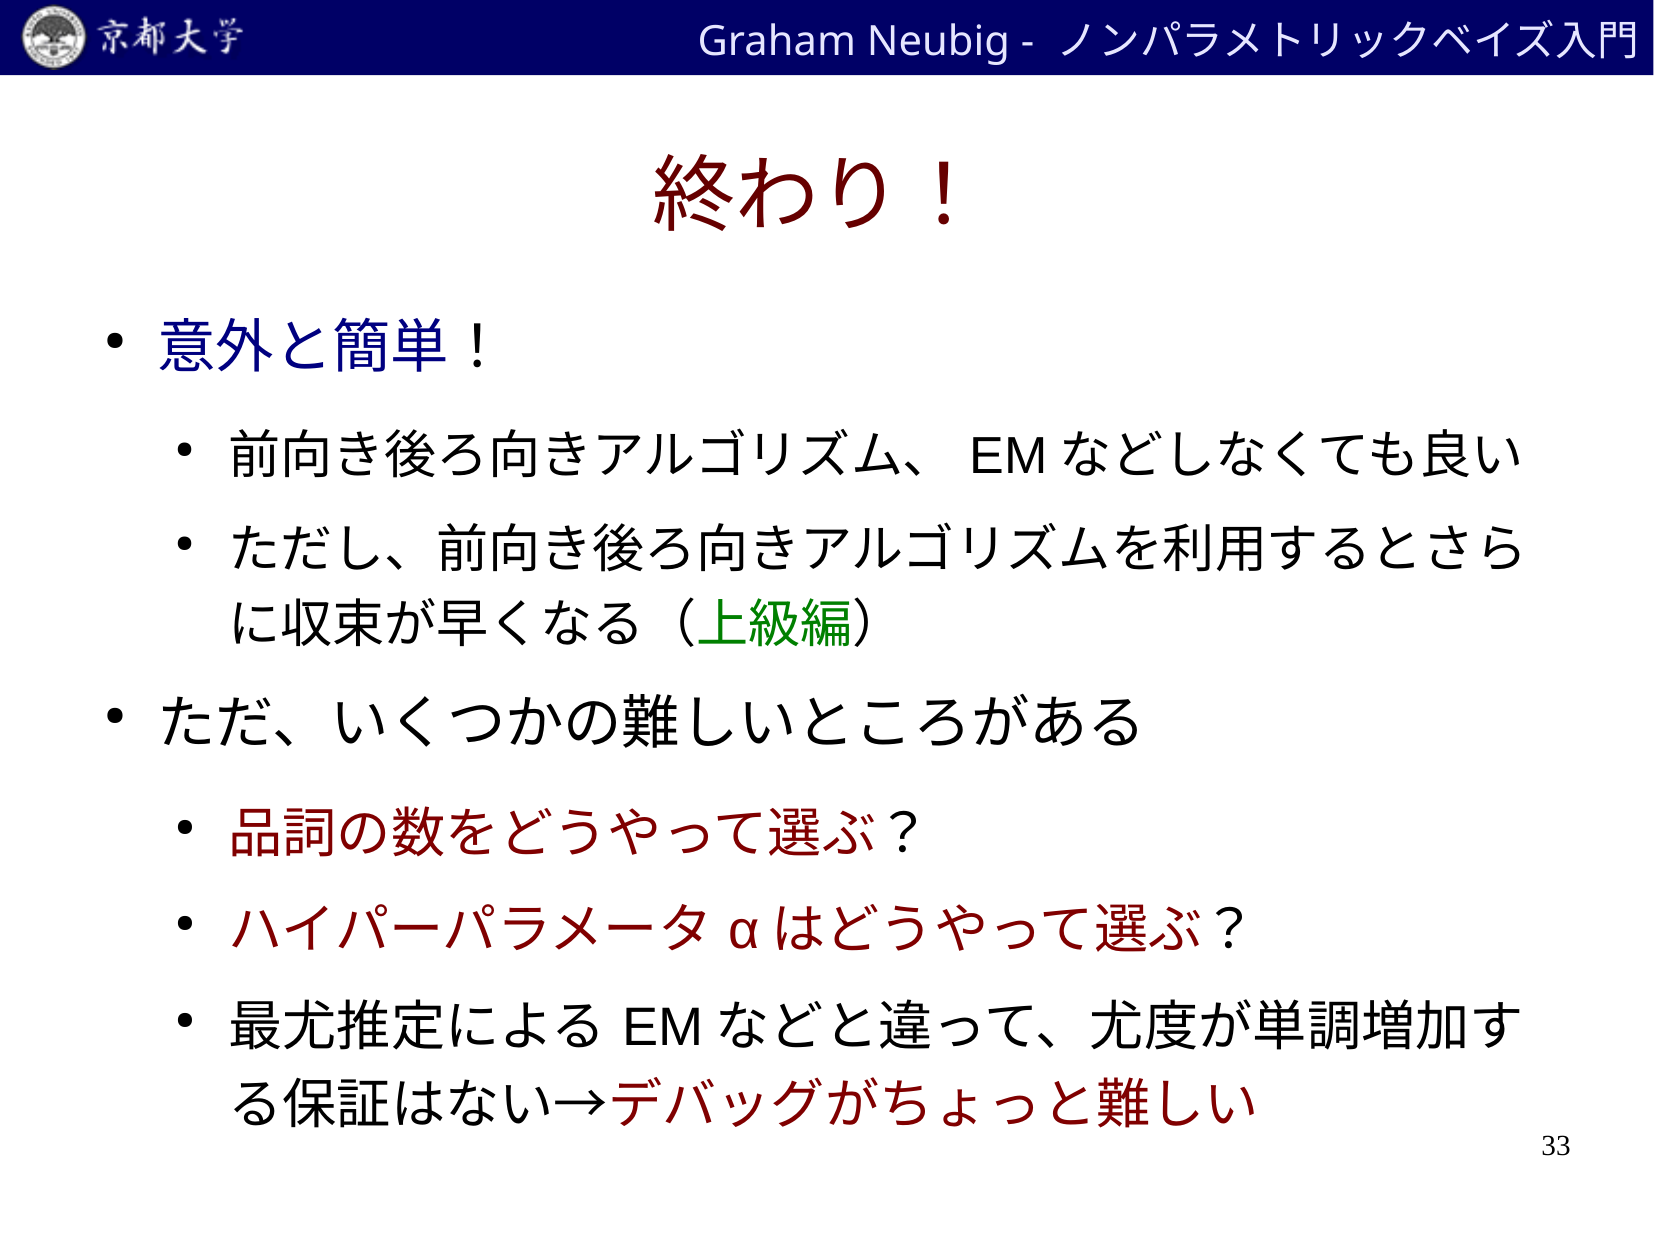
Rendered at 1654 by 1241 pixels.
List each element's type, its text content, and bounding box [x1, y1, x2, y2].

picture [0, 0, 247, 70]
list 意外と簡単！ 前向き後ろ向きアルゴリズム、EMなどしなくても良い ただし、前向き後ろ向きアルゴリズムを利用するとさらに収束が早くなる（上級編） ただ、いくつかの難しいところがある 品詞の数をどうやって選ぶ？ ハイパーパラメータαはどうやって選ぶ？ 最尤推定によるEMなどと違って、尤度が単調増加する保証はない→デバッグがちょっと難しい [86, 300, 1576, 1104]
title 終わり！ [75, 100, 1564, 277]
